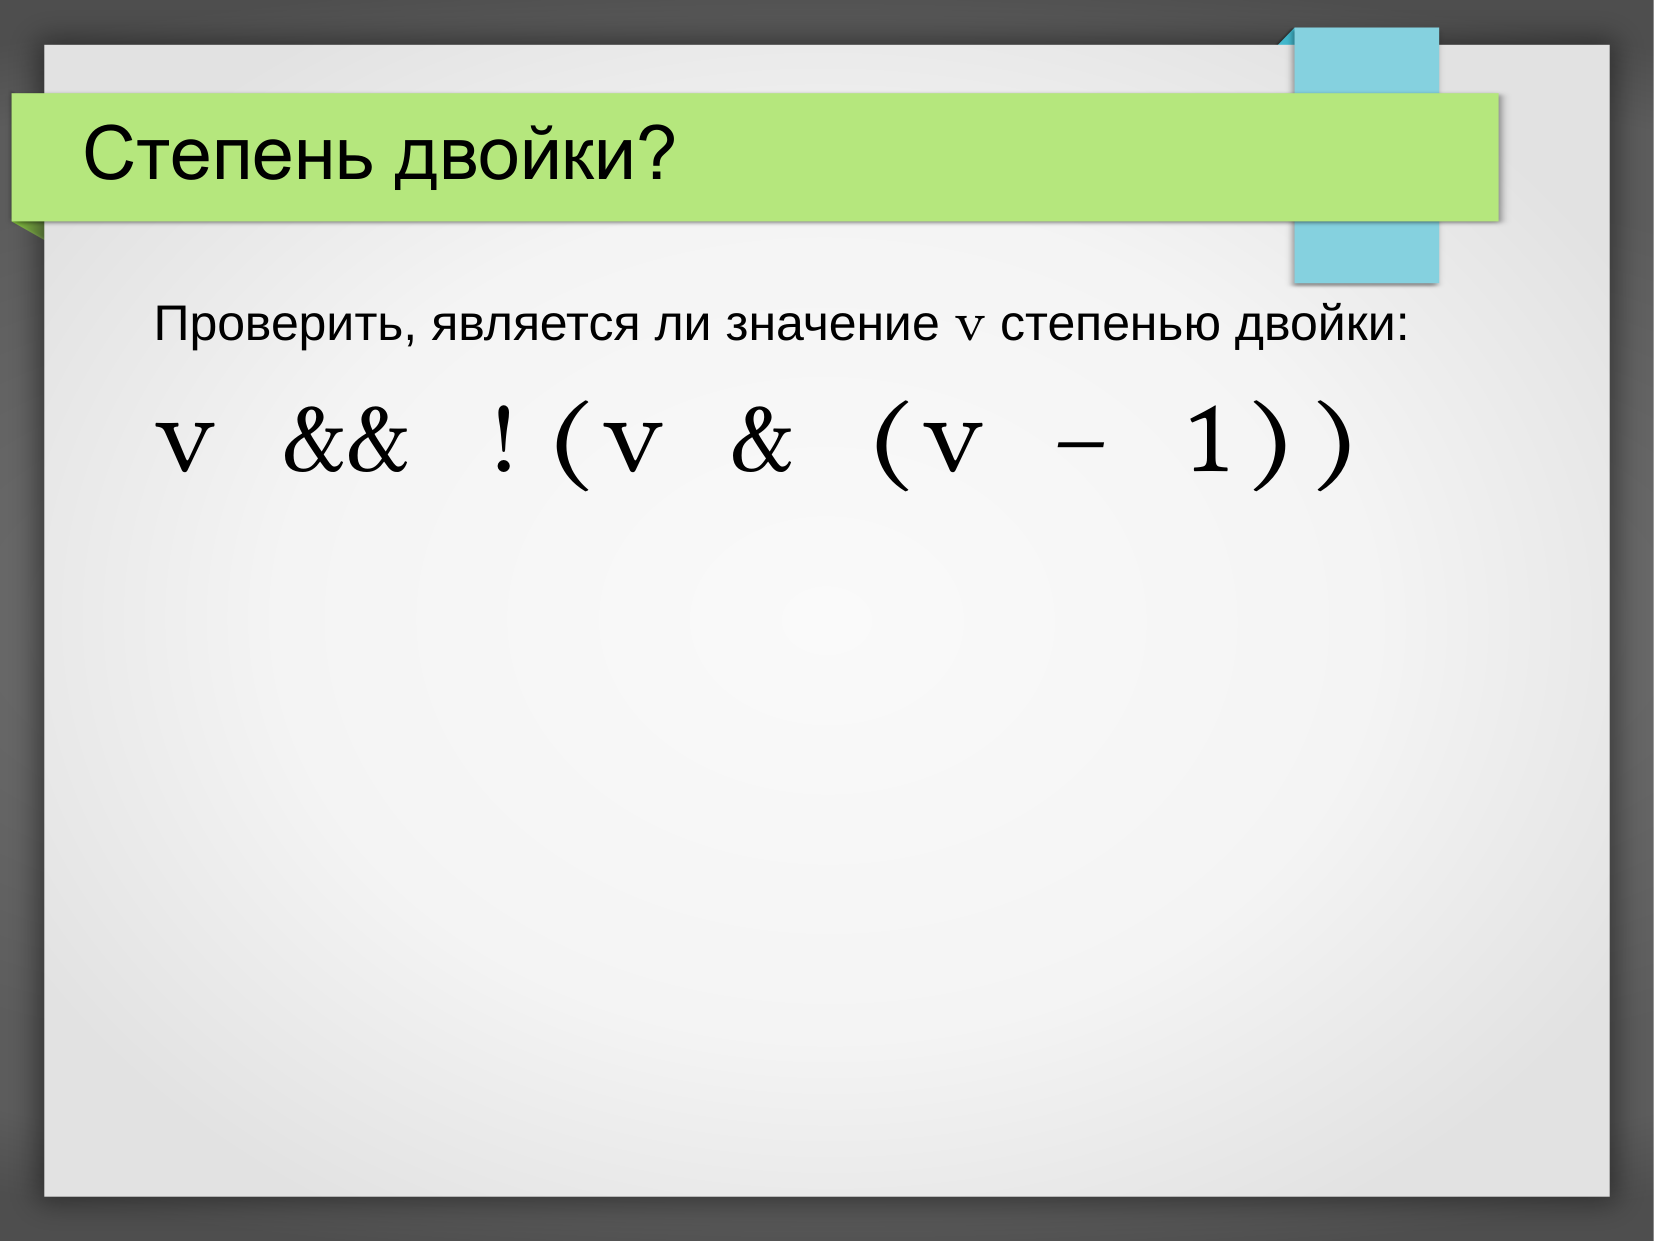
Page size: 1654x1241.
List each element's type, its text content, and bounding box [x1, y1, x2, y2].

list Проверить, является ли значение v степенью двойки: v && !(v & (v – 1)) [82, 295, 1571, 1015]
picture [0, 0, 1654, 1241]
title Степень двойки? [82, 94, 1264, 213]
